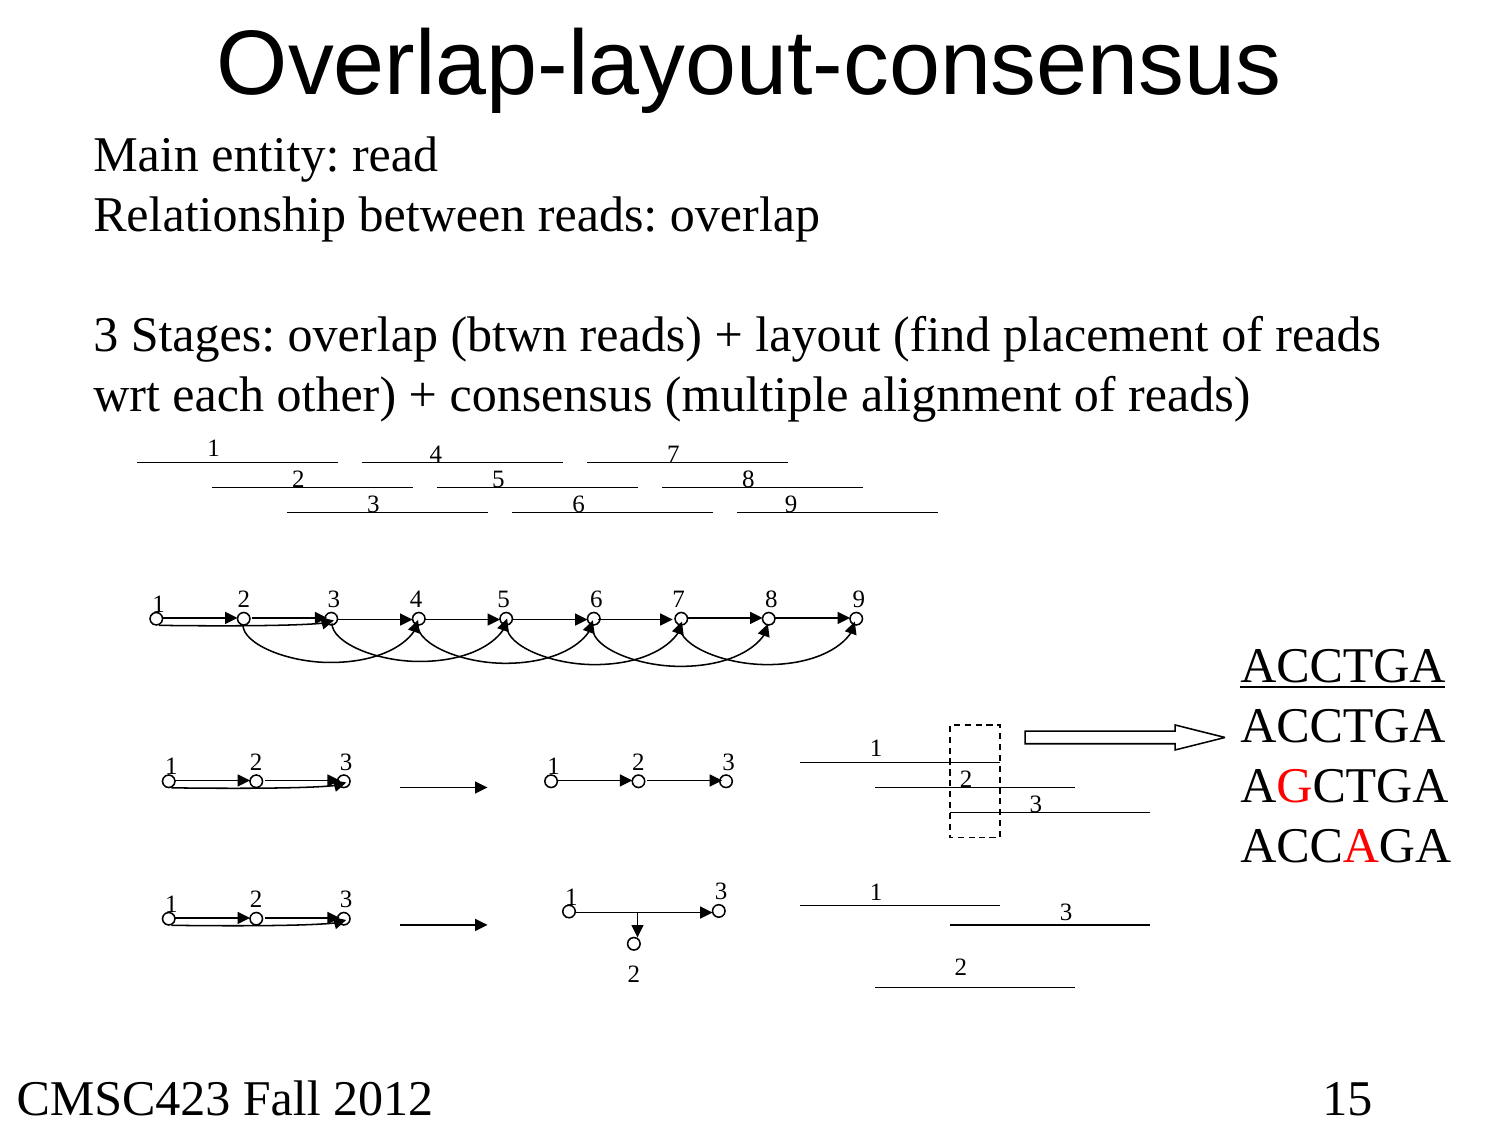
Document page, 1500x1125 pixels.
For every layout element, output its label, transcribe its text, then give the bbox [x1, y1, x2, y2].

text_box 4 [395, 575, 438, 621]
text_box 1 [854, 724, 898, 770]
text_box 5 [482, 575, 525, 621]
text_box ACCTGA ACCTGA AGCTGA ACCAGA [1225, 624, 1466, 881]
text_box 7 [657, 575, 700, 621]
text_box 4 [414, 429, 458, 476]
text_box 2 [939, 942, 983, 988]
title Overlap-layout-consensus [0, 3, 1500, 122]
text_box 3 [352, 479, 395, 526]
text_box 2 [235, 737, 278, 783]
text_box 3 [1014, 779, 1058, 826]
text_box 1 [192, 424, 235, 470]
text_box 2 [945, 754, 988, 801]
text_box 6 [575, 575, 618, 621]
text_box 2 [222, 575, 265, 621]
text_box 3 [312, 575, 355, 621]
text_box 6 [557, 479, 600, 526]
text_box 2 [235, 875, 278, 921]
text_box 2 [277, 454, 320, 501]
text_box 8 [727, 454, 770, 501]
text_box 3 [325, 875, 368, 921]
text_box 9 [837, 575, 880, 621]
text_box 3 [1045, 887, 1088, 933]
text_box 9 [770, 479, 813, 526]
text_box 2 [612, 950, 655, 996]
text_box 1 [150, 742, 193, 788]
text_box 3 [700, 867, 743, 913]
text_box 5 [477, 454, 520, 501]
text_box 1 [532, 742, 575, 788]
text_box 2 [617, 737, 660, 783]
text_box 7 [652, 429, 695, 476]
text_box 3 [707, 737, 750, 783]
text_box 1 [150, 879, 193, 926]
text_box 1 [137, 579, 181, 626]
text_box Main entity: read Relationship between reads: overlap 3 Stages: overlap (btwn reads) + layout (find placement of reads wrt each other) + consensus (multiple alignment of reads) [78, 114, 1410, 430]
text_box 1 [854, 867, 898, 913]
text_box 3 [325, 737, 368, 783]
text_box 8 [750, 575, 793, 621]
text_box 1 [550, 872, 593, 919]
